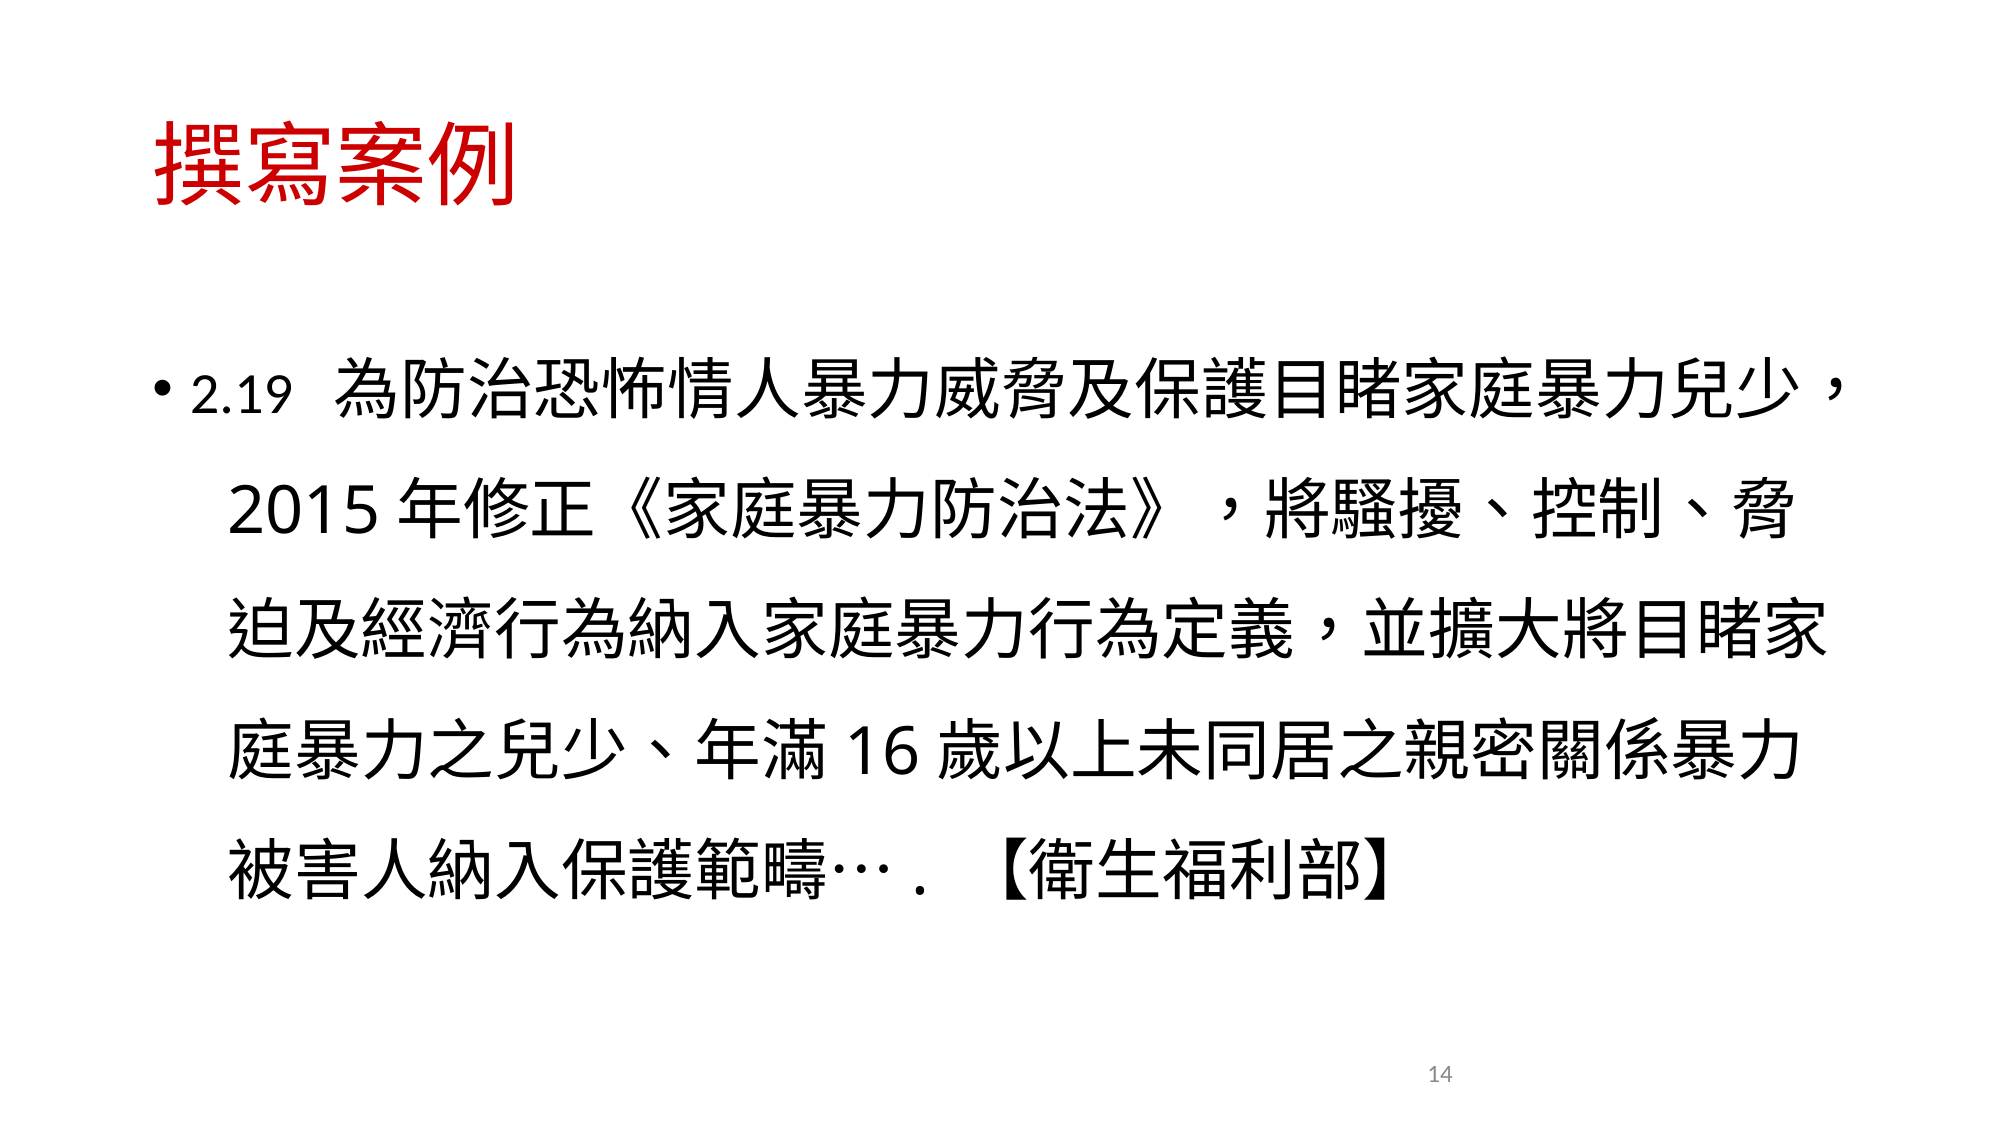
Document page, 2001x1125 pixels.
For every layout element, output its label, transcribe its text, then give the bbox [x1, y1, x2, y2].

list 2.19 為防治恐怖情人暴力威脅及保護目睹家庭暴力兒少，2015年修正《家庭暴力防治法》，將騷擾、控制、脅迫及經濟行為納入家庭暴力行為定義，並擴大將目睹家庭暴力之兒少、年滿16歲以上未同居之親密關係暴力被害人納入保護範疇…. 【衛生福利部】 [137, 299, 1863, 1014]
title 撰寫案例 [137, 59, 1863, 278]
text_box 14 [1412, 1042, 1863, 1103]
